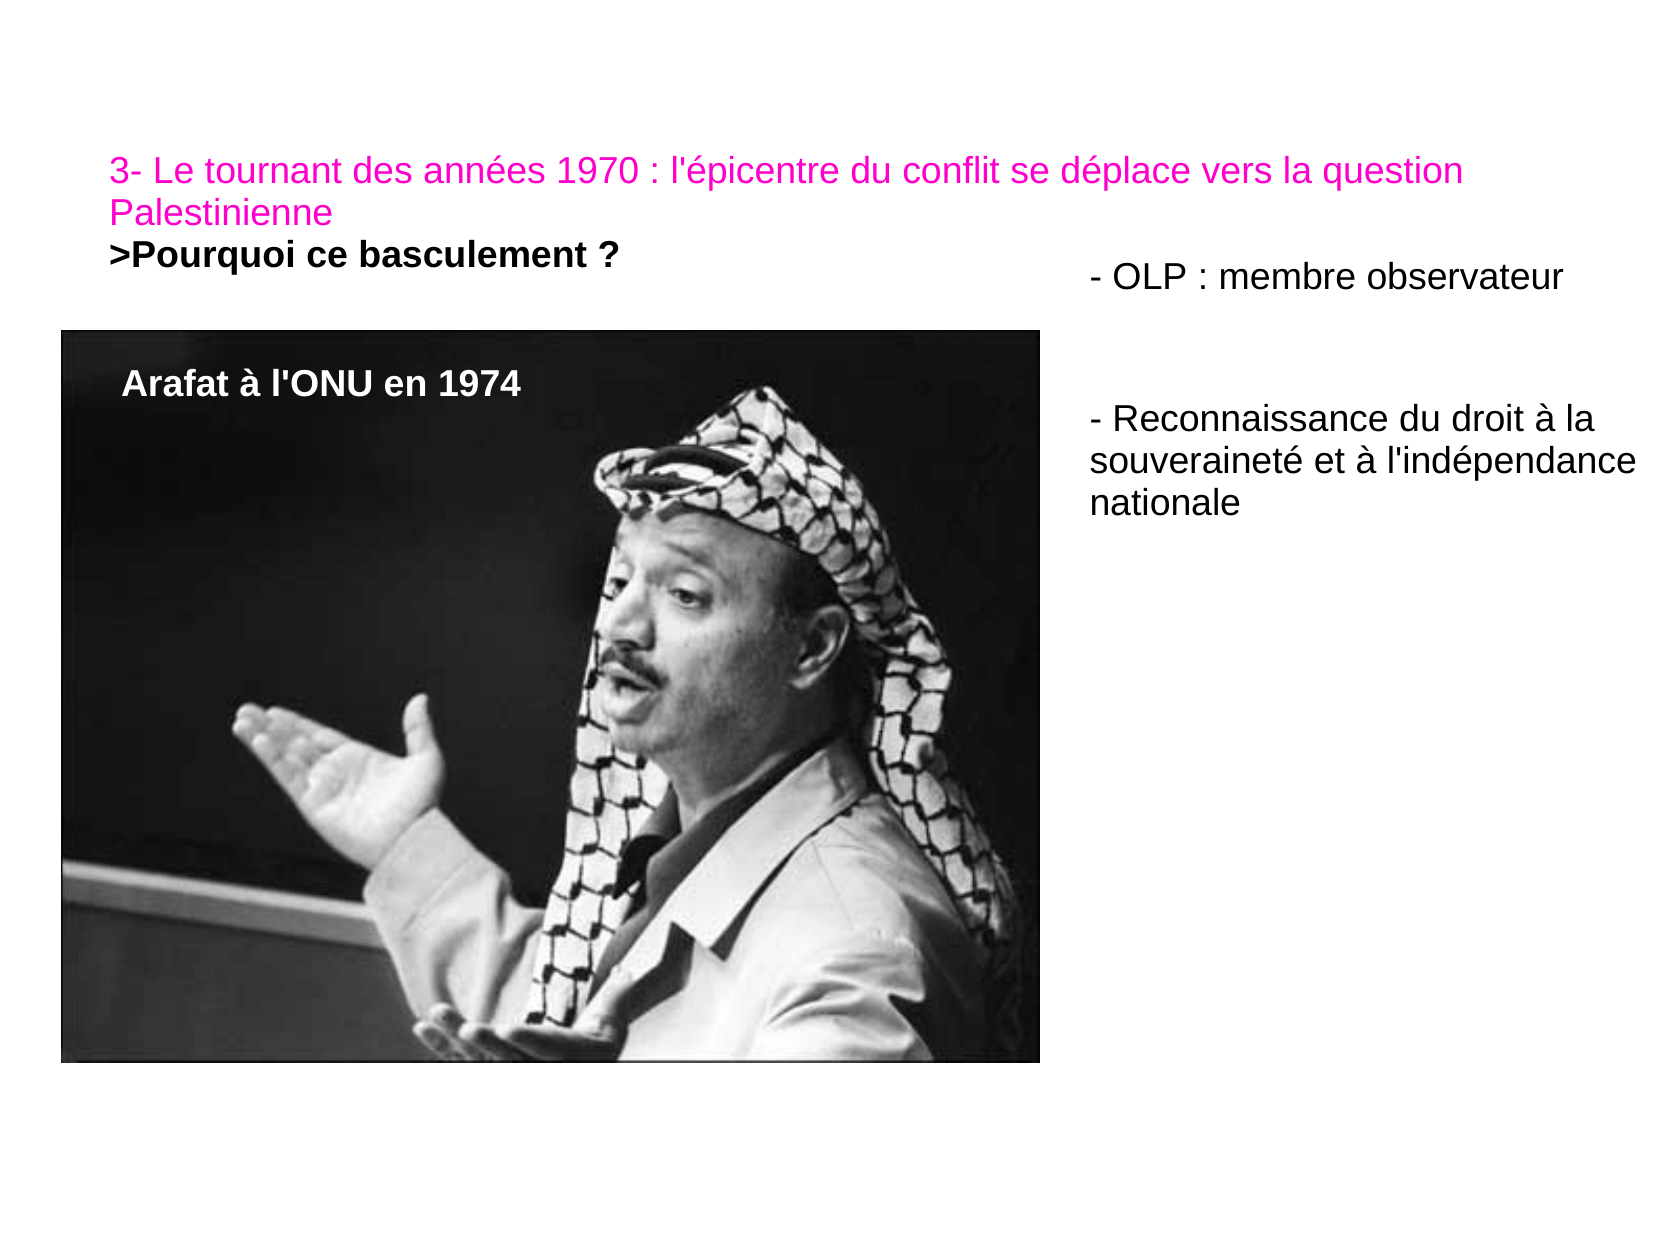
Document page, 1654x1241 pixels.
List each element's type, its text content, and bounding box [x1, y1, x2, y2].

picture [61, 330, 1040, 1063]
text_box 3- Le tournant des années 1970 : l'épicentre du conflit se déplace vers la question Palestinienne >Pourquoi ce basculement ? [94, 141, 1490, 326]
text_box - OLP : membre observateur [1490, 248, 1580, 305]
text_box - Reconnaissance du droit à la souveraineté et à l'indépendance nationale [1074, 389, 1652, 531]
text_box Arafat à l'ONU en 1974 [106, 355, 536, 414]
